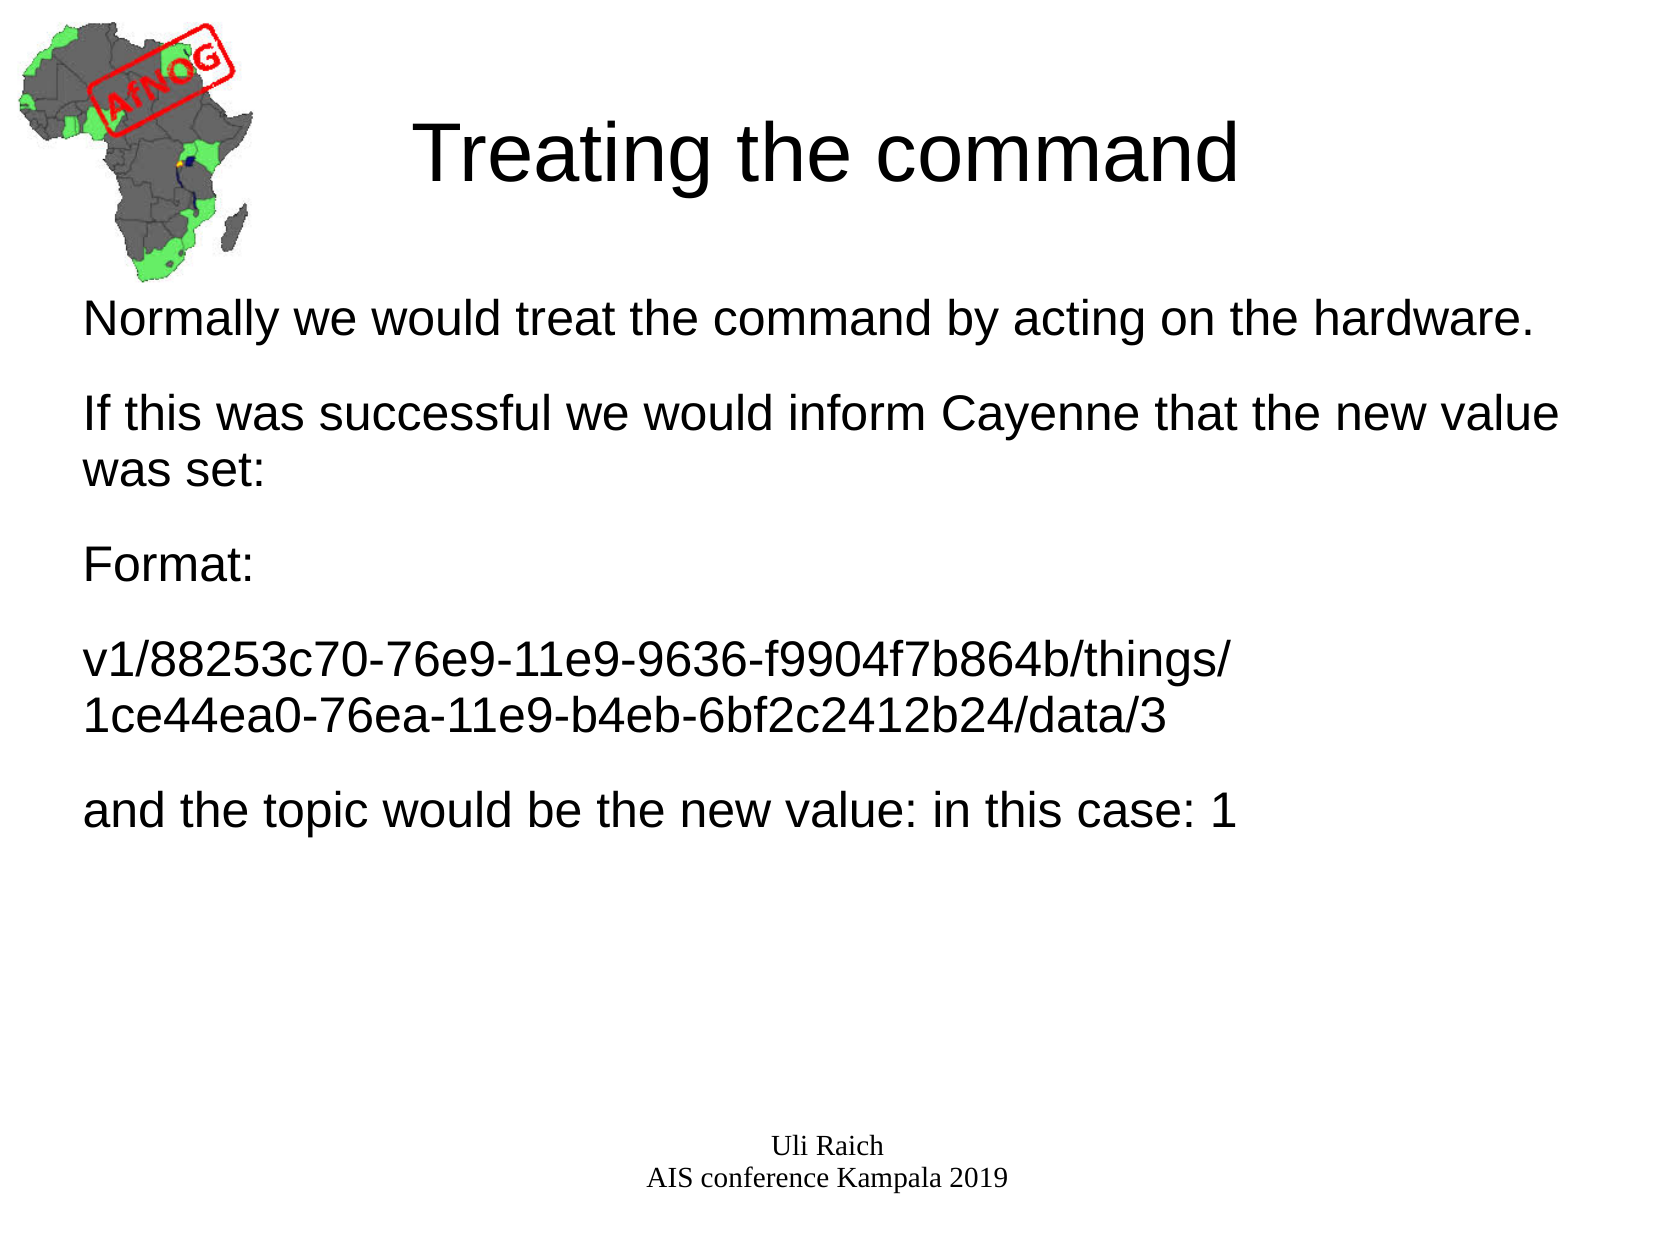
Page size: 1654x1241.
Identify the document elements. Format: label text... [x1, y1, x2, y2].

list Normally we would treat the command by acting on the hardware. If this was successful we would inform Cayenne that the new value was set: Format: v1/88253c70-76e9-11e9-9636-f9904f7b864b/things/ 1ce44ea0-76ea-11e9-b4eb-6bf2c2412b24/data/3 and the topic would be the new value: in this case: 1 [82, 290, 1571, 1010]
picture [9, 0, 259, 291]
title Treating the command [82, 49, 1571, 257]
